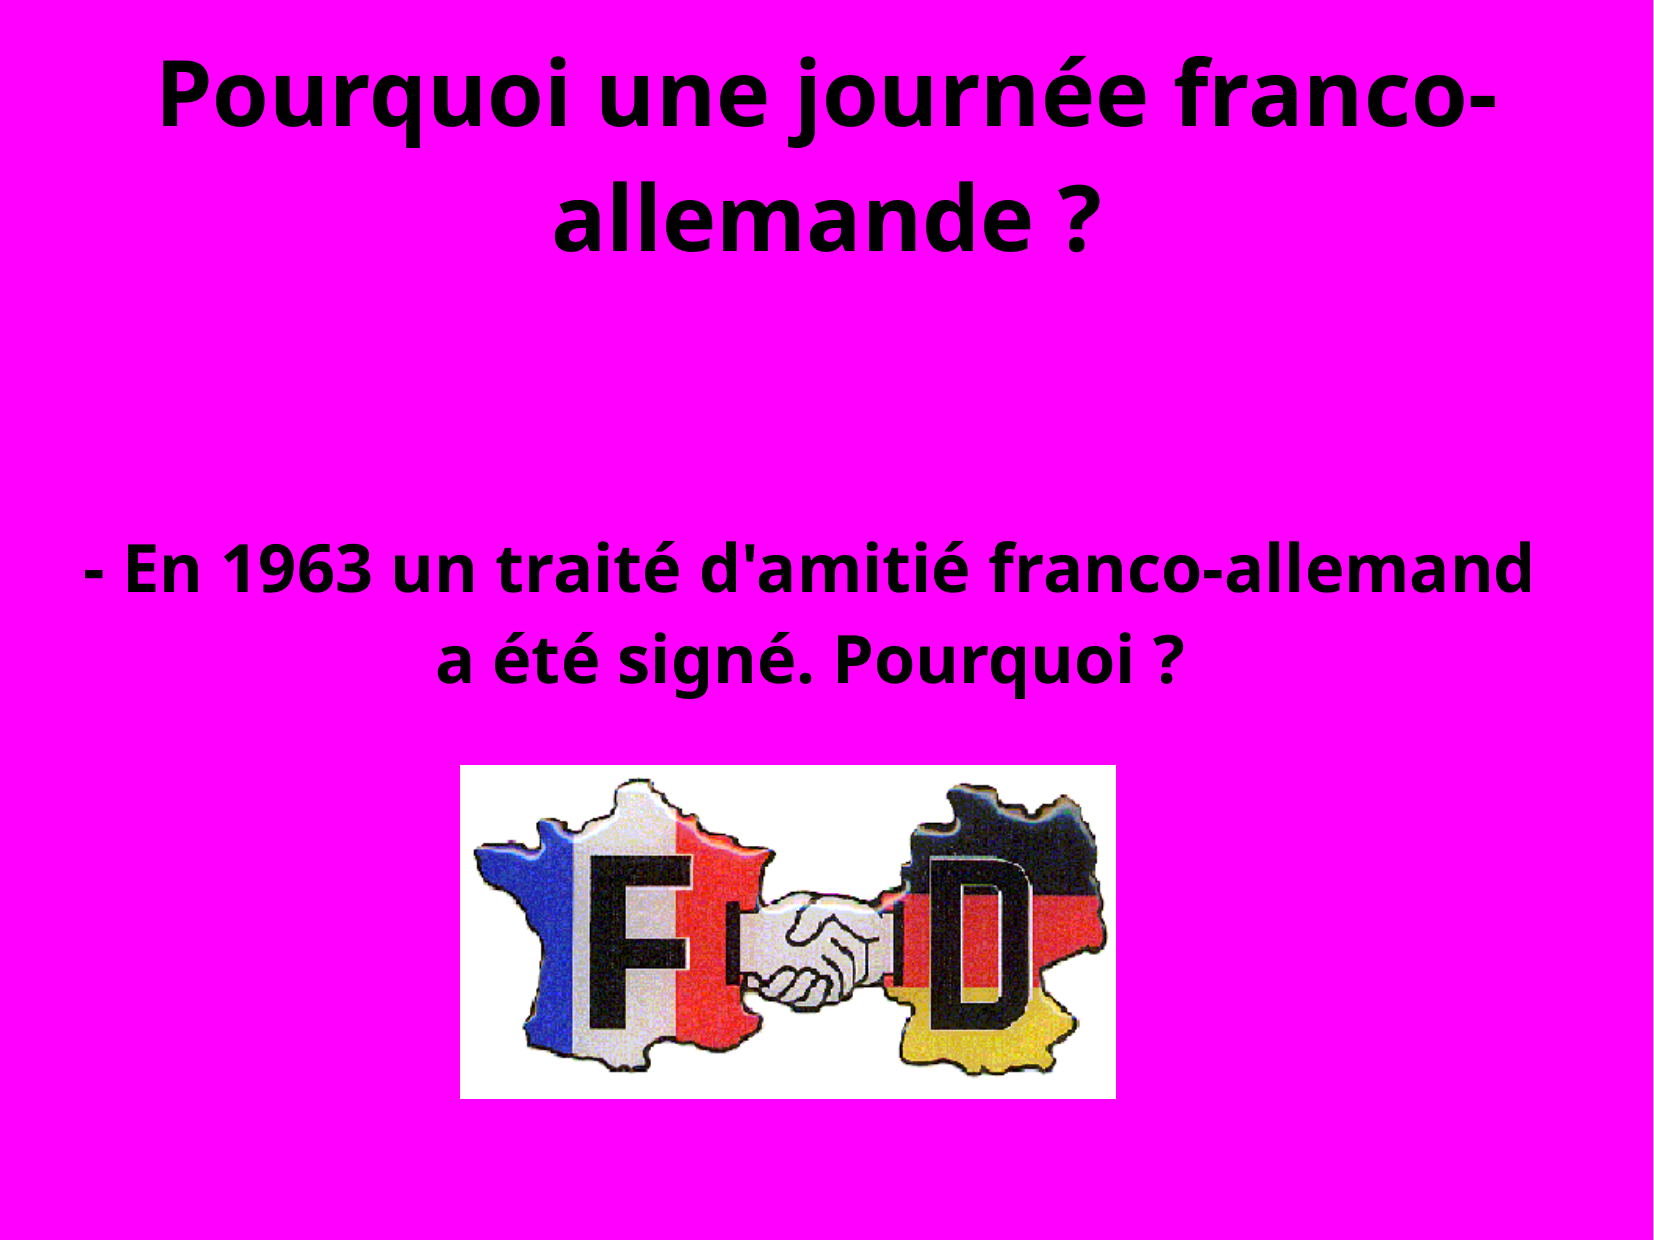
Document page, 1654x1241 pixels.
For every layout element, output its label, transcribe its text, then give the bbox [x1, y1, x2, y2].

title Pourquoi une journée franco-allemande ? [82, 25, 1571, 281]
picture [460, 765, 1116, 1099]
subtitle - En 1963 un traité d'amitié franco-allemand a été signé. Pourquoi ? [82, 290, 1538, 1010]
